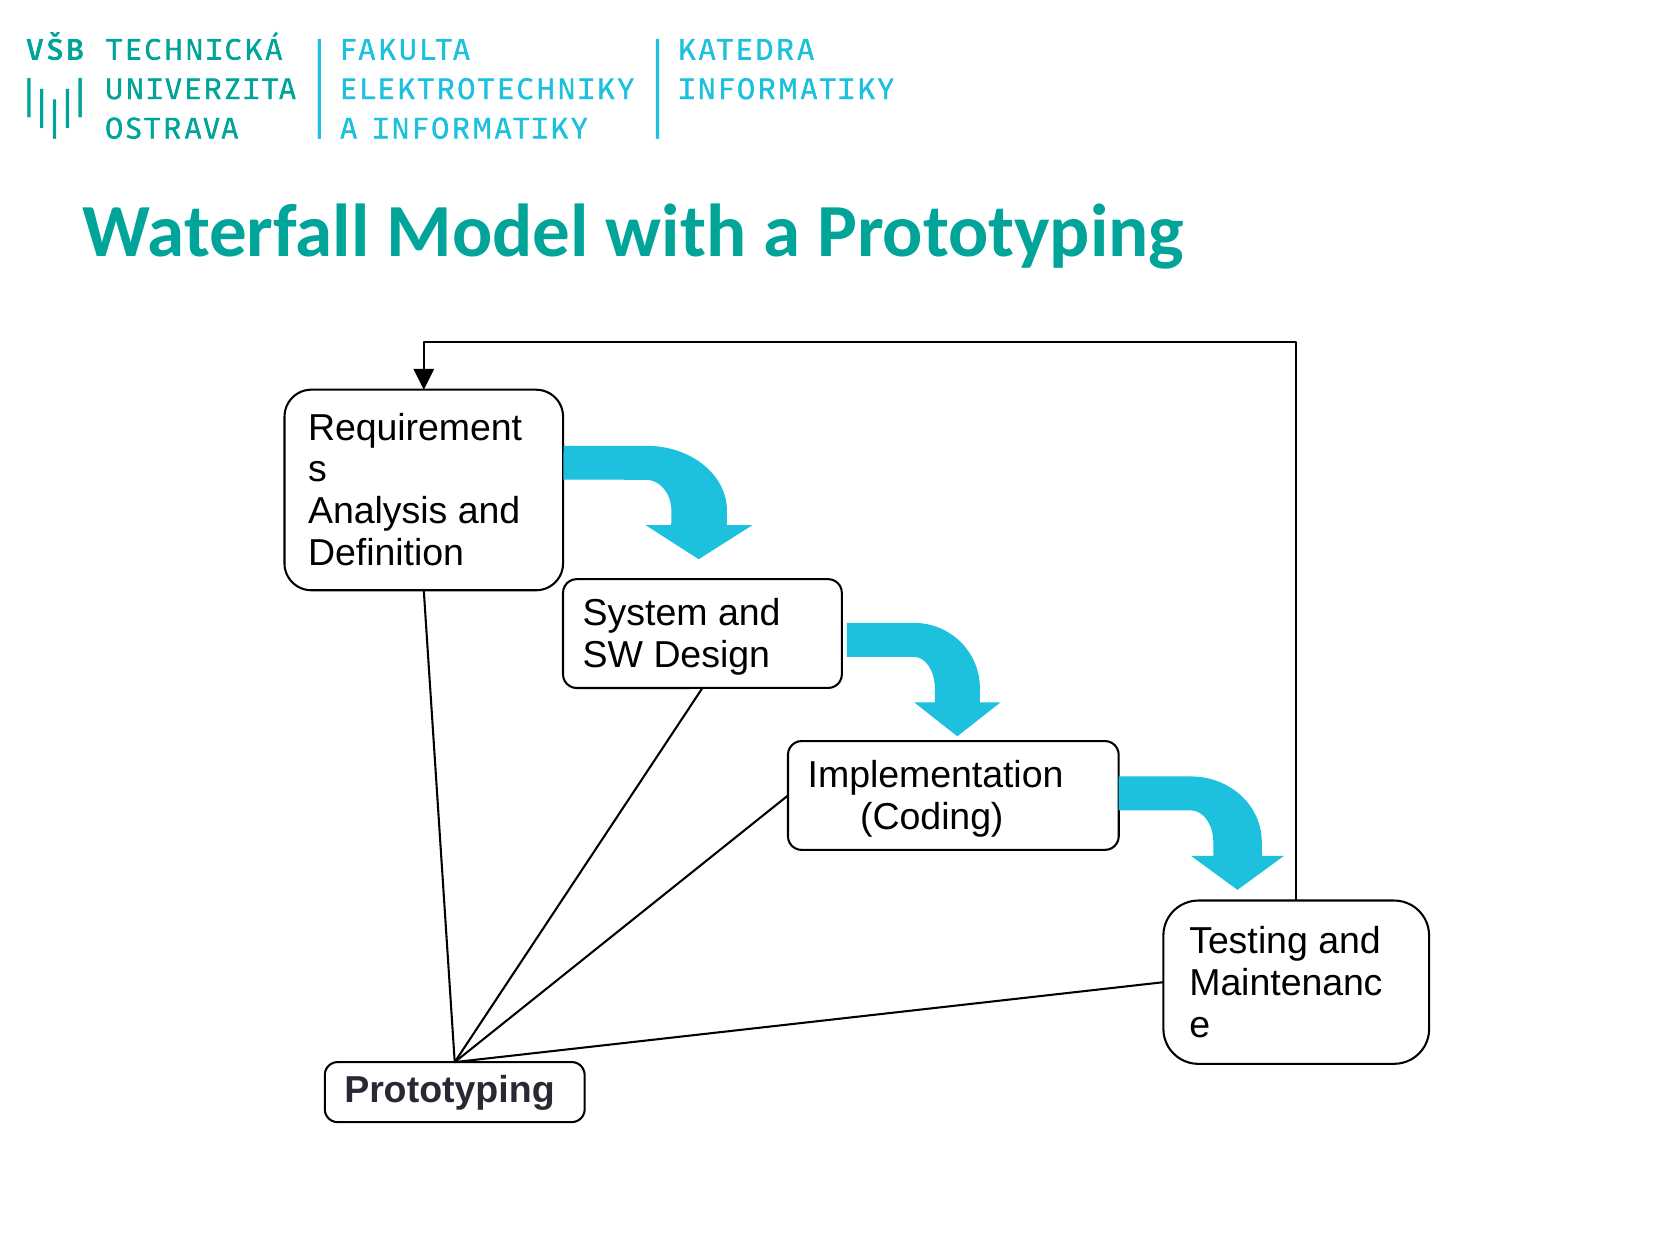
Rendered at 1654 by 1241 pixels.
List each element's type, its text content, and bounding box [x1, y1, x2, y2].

text_box System and SW Design [563, 579, 842, 688]
title Waterfall Model with a Prototyping [82, 87, 1571, 276]
text_box [846, 622, 1001, 737]
text_box [1118, 776, 1285, 890]
picture [26, 31, 894, 139]
text_box [563, 445, 753, 560]
text_box Prototyping [324, 1062, 585, 1123]
text_box Testing and Maintenance [1163, 900, 1430, 1064]
text_box Requirements Analysis and Definition [284, 389, 564, 591]
text_box Implementation (Coding) [787, 741, 1119, 850]
